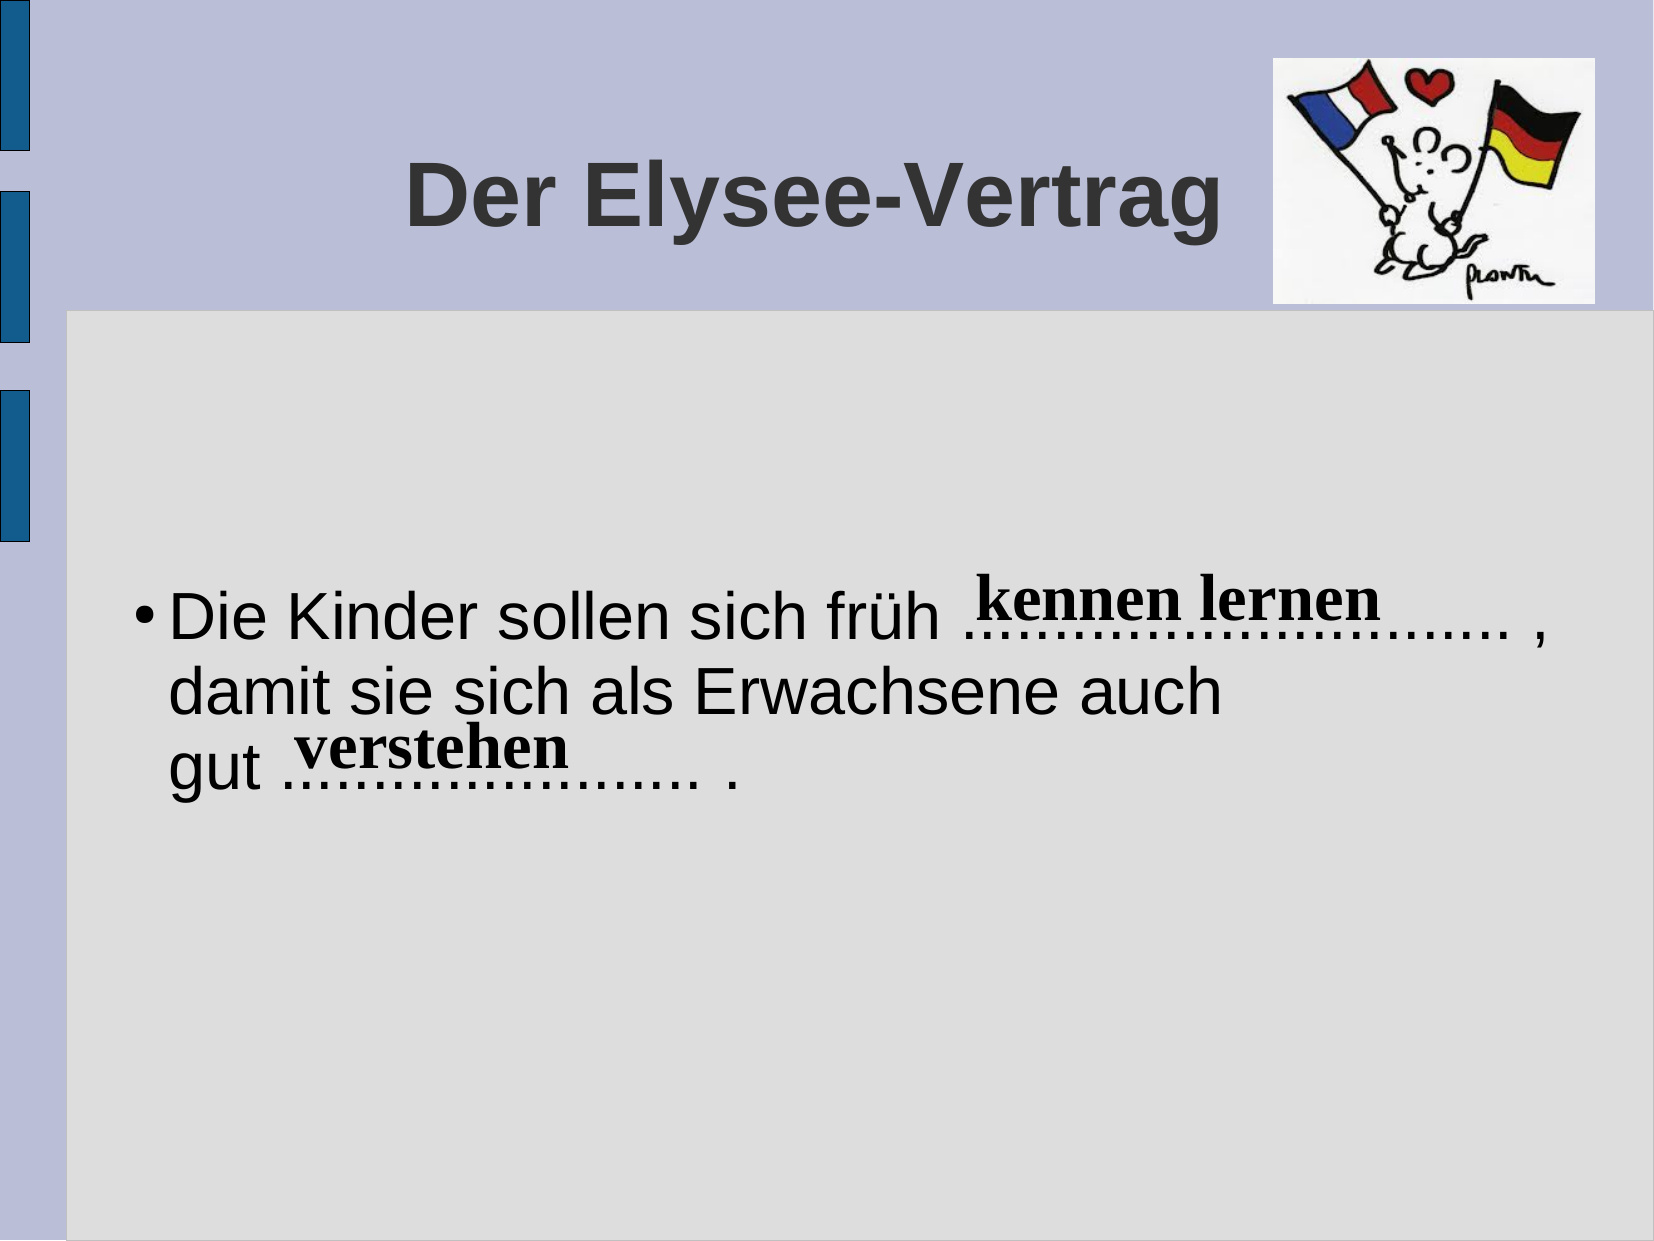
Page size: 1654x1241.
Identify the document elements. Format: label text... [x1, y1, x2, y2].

text_box kennen lernen [903, 561, 1418, 636]
picture [1273, 58, 1595, 305]
subtitle [88, 442, 1501, 1034]
text_box verstehen [209, 708, 621, 783]
title Der Elysee-Vertrag [121, 98, 1273, 291]
text_box Die Kinder sollen sich früh .............................. , damit sie sich als Erwachsene auch gut ....................... . [118, 571, 1654, 886]
